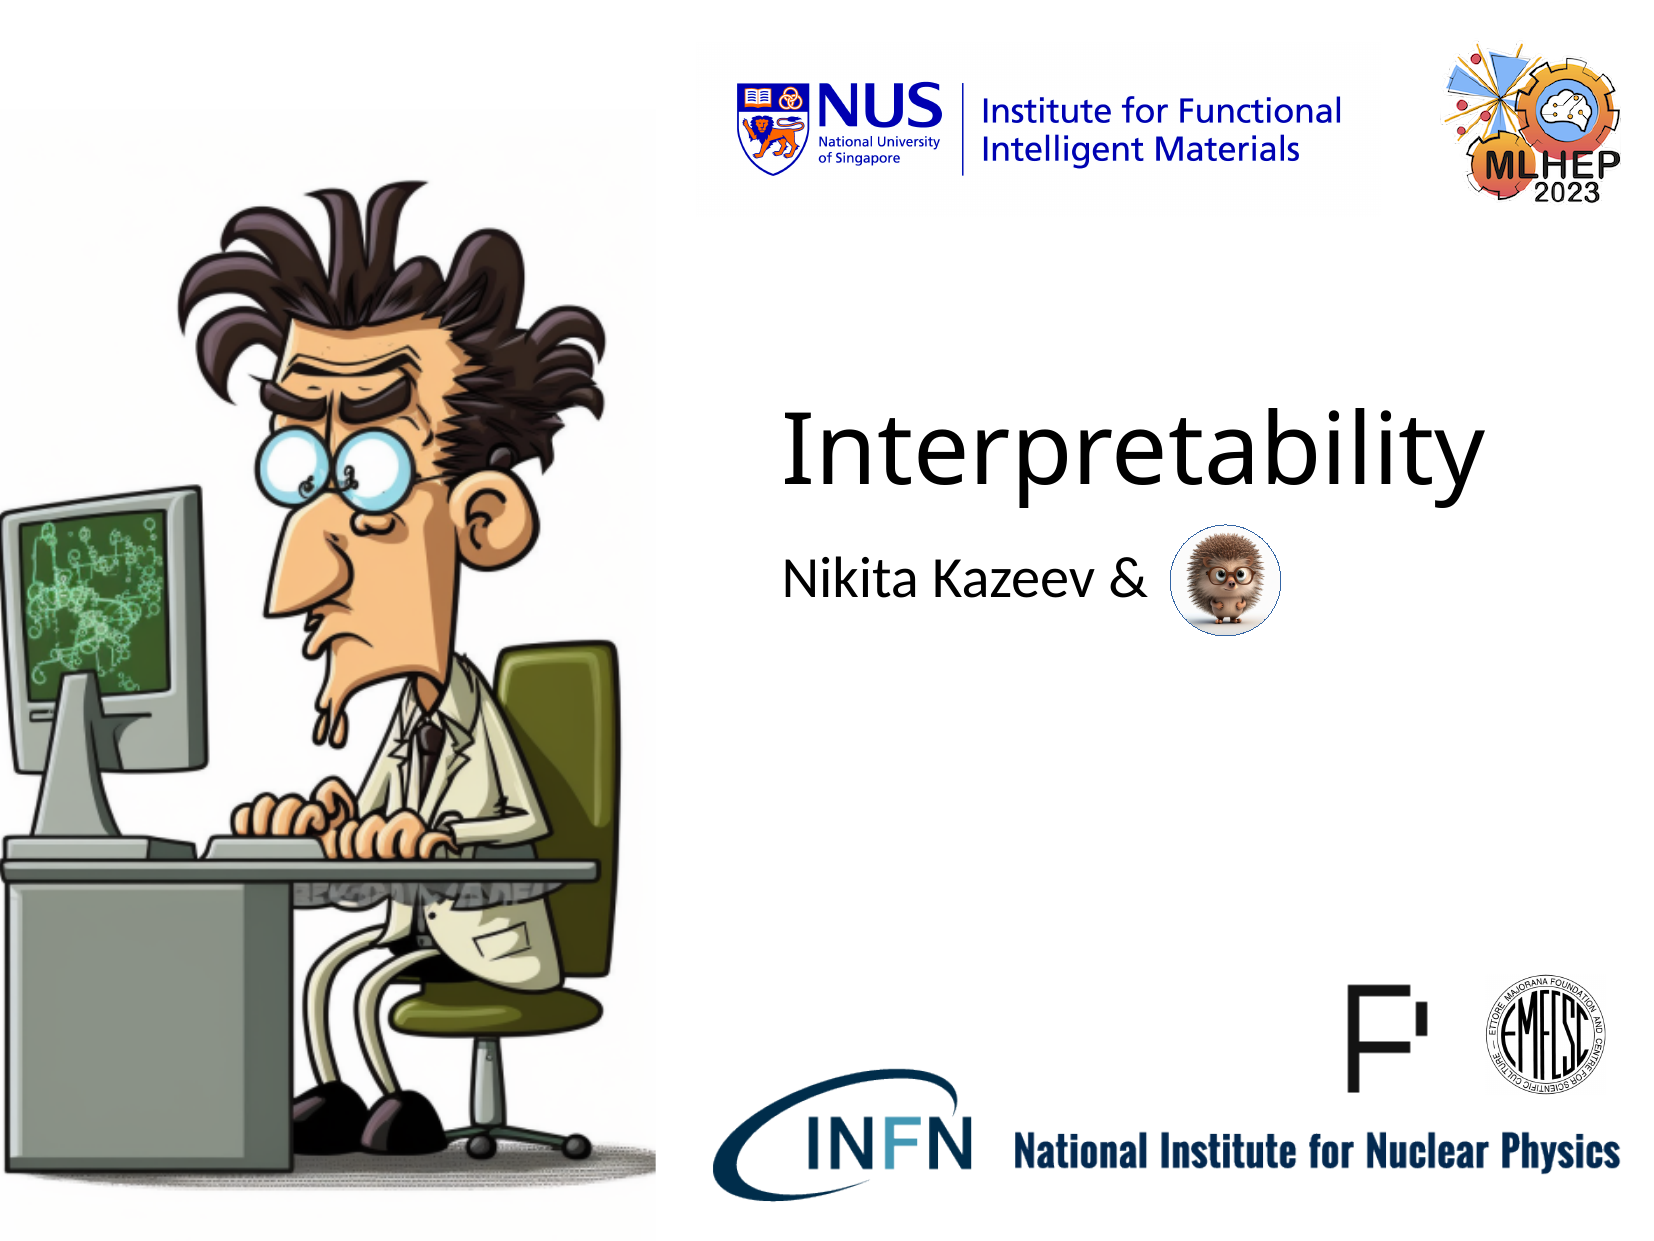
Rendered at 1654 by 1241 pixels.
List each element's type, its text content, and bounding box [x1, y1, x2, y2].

title Interpretability [750, 345, 1577, 525]
picture [1440, 29, 1621, 211]
picture [0, 109, 656, 1241]
picture [696, 42, 1381, 217]
picture [705, 974, 1624, 1207]
text_box Nikita Kazeev & [749, 540, 1311, 676]
text_box [1170, 524, 1281, 636]
